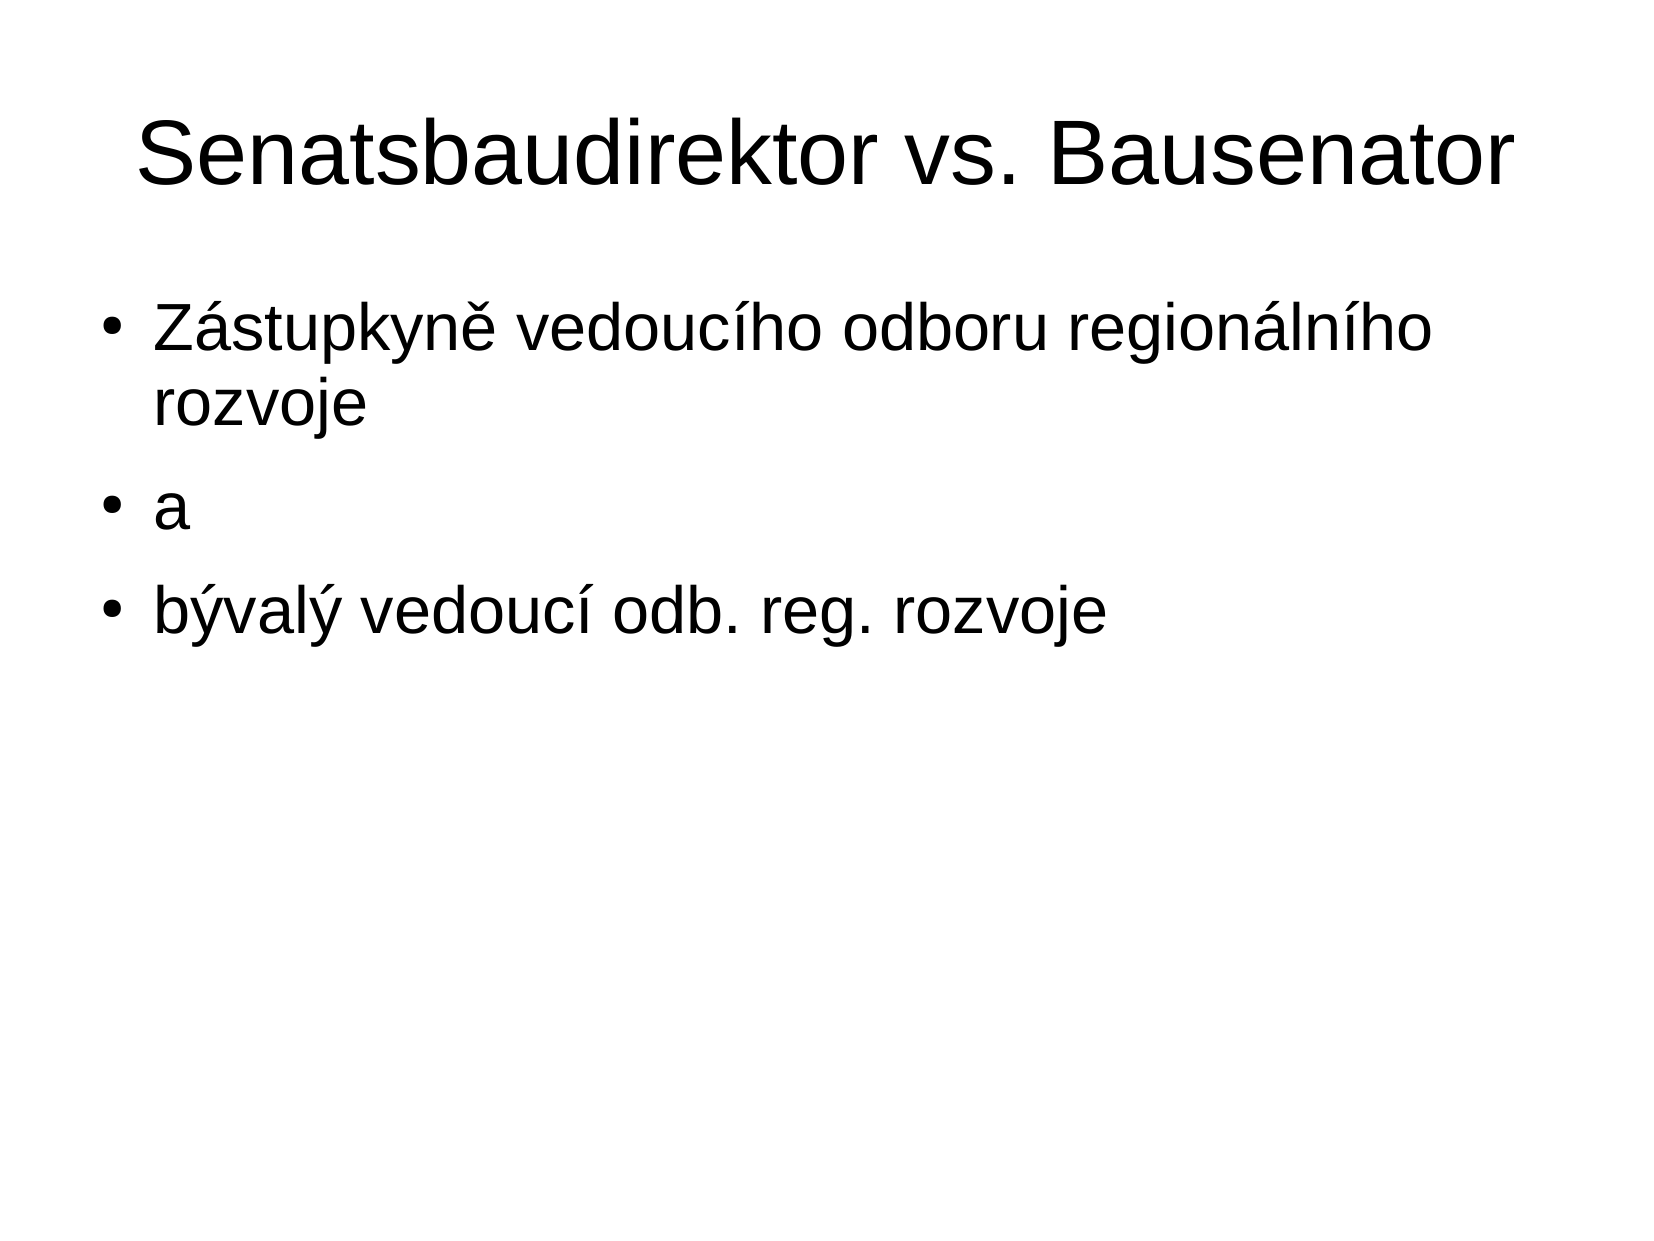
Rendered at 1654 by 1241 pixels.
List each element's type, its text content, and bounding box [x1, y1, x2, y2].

title Senatsbaudirektor vs. Bausenator [82, 49, 1571, 257]
list Zástupkyně vedoucího odboru regionálního rozvoje a bývalý vedoucí odb. reg. rozvoje [82, 290, 1571, 1010]
